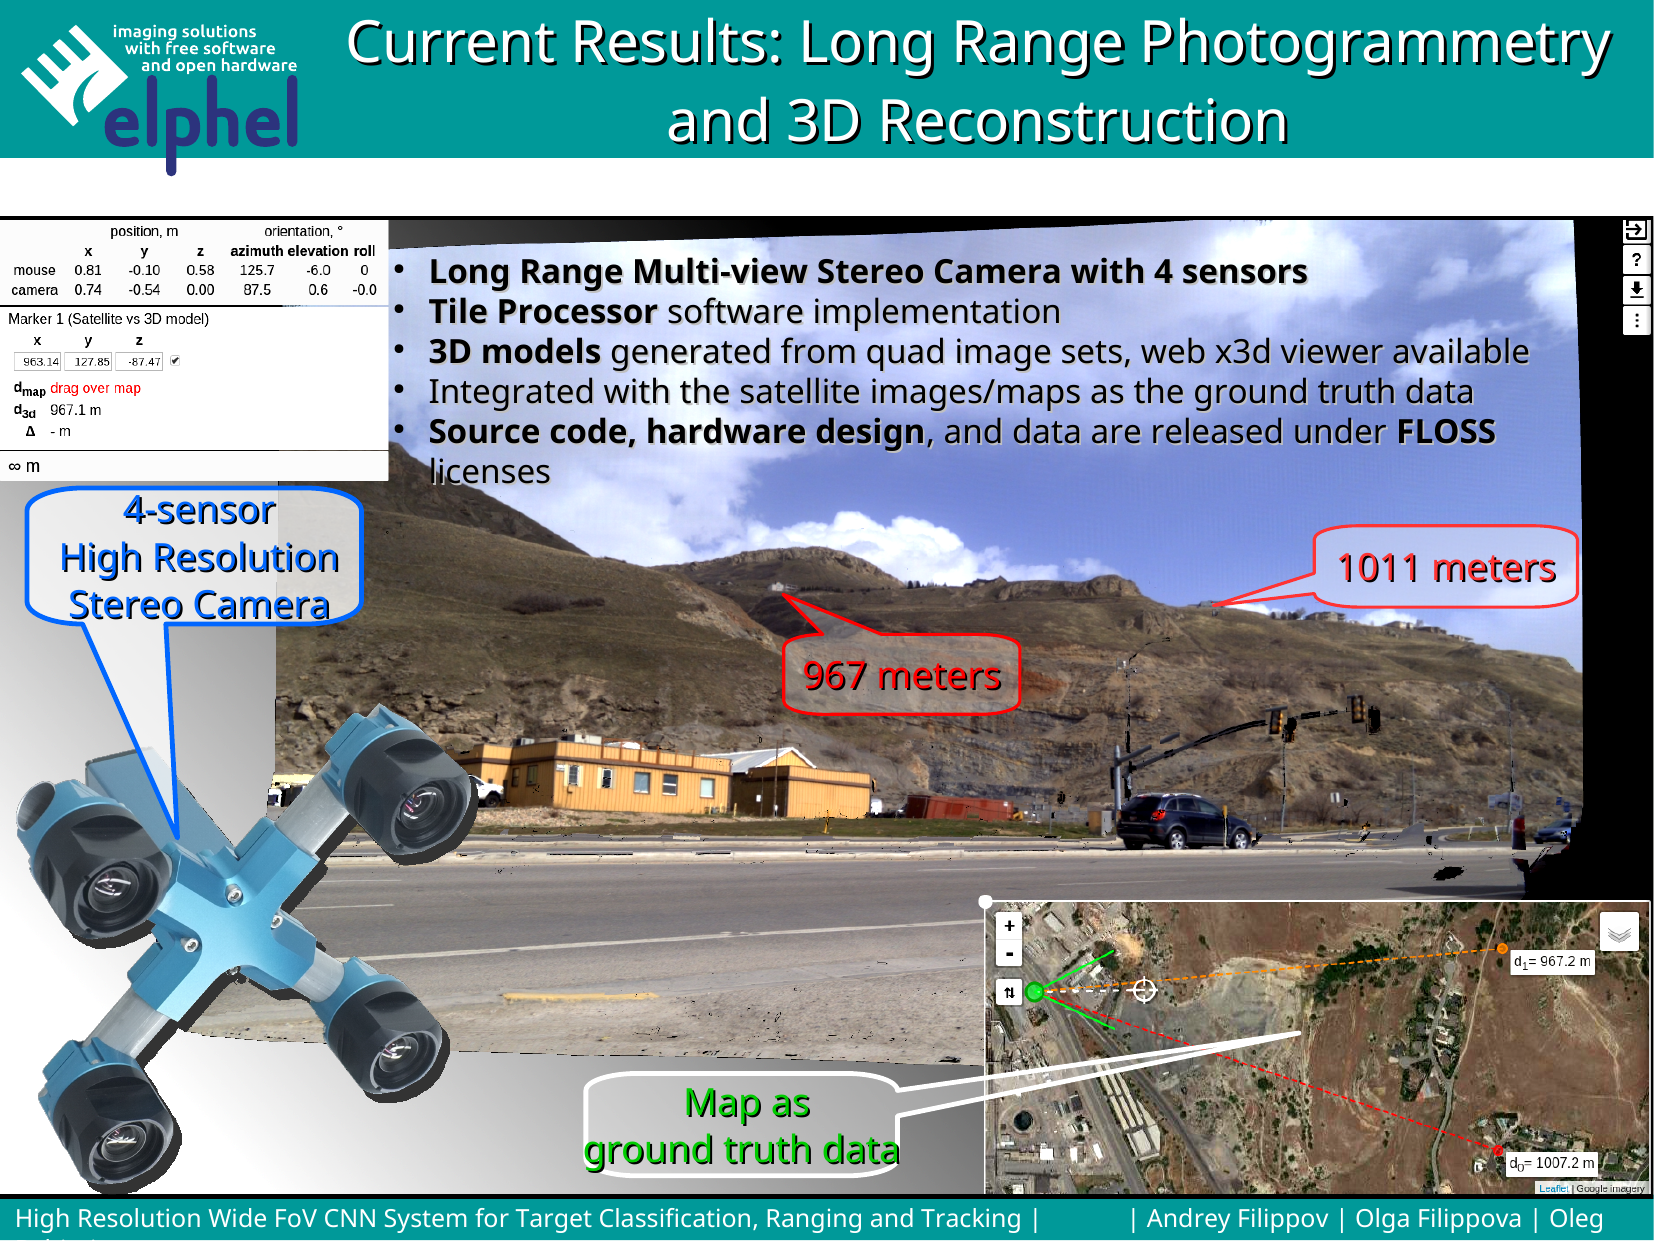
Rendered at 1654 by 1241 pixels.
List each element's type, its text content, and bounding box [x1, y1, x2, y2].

text_box 4-sensor High Resolution Stereo Camera [26, 487, 362, 839]
text_box Map as ground truth data [585, 1032, 1300, 1176]
text_box 1011 meters [1213, 525, 1578, 608]
text_box Long Range Multi-view Stereo Camera with 4 sensors Tile Processor software implementation 3D models generated from quad image sets, web x3d viewer available Integrated with the satellite images/maps as the ground truth data Source code, hardware design, and data are released under FLOSS licenses [378, 242, 1611, 498]
title Current Results: Long Range Photogrammetry and 3D Reconstruction [314, 0, 1643, 158]
picture [0, 220, 1654, 1241]
text_box 967 meters [782, 594, 1020, 715]
